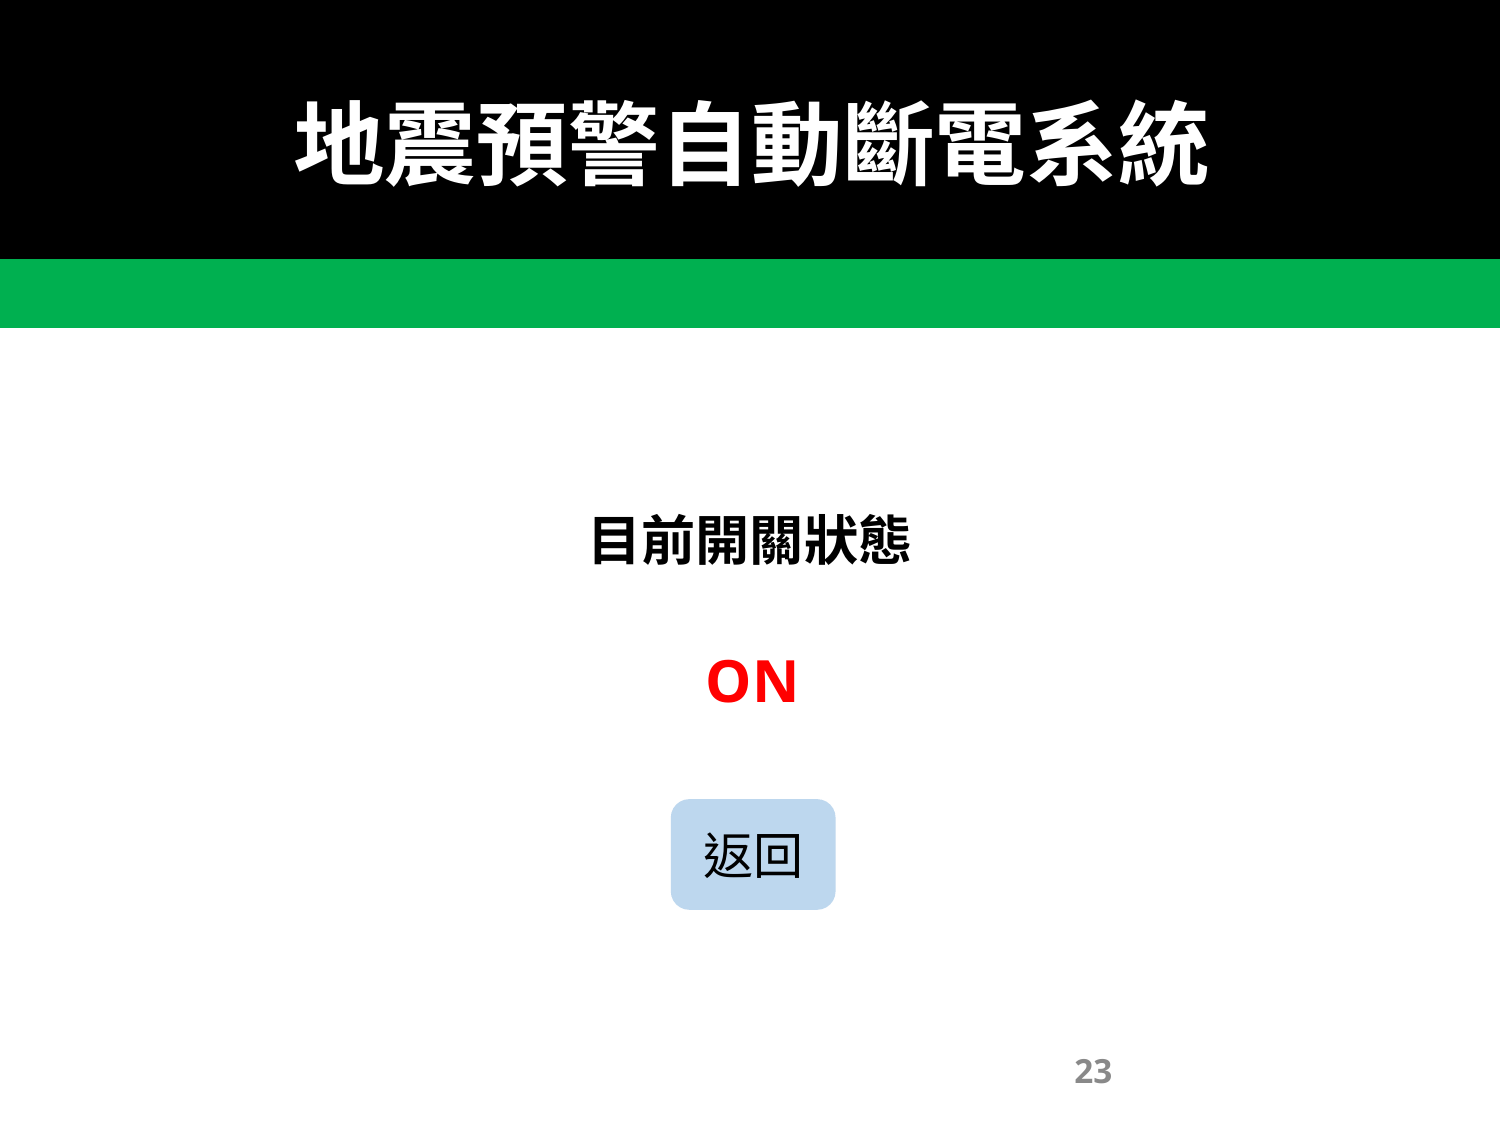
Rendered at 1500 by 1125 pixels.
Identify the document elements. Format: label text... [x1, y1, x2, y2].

text_box 地震預警自動斷電系統 [278, 79, 1234, 206]
text_box 返回 [670, 799, 836, 910]
text_box 23 [1059, 1042, 1397, 1103]
text_box [0, 0, 1500, 328]
title 介面功能細節 [41, 258, 1405, 266]
text_box ON [690, 636, 818, 723]
text_box 目前開關狀態 [572, 499, 931, 580]
